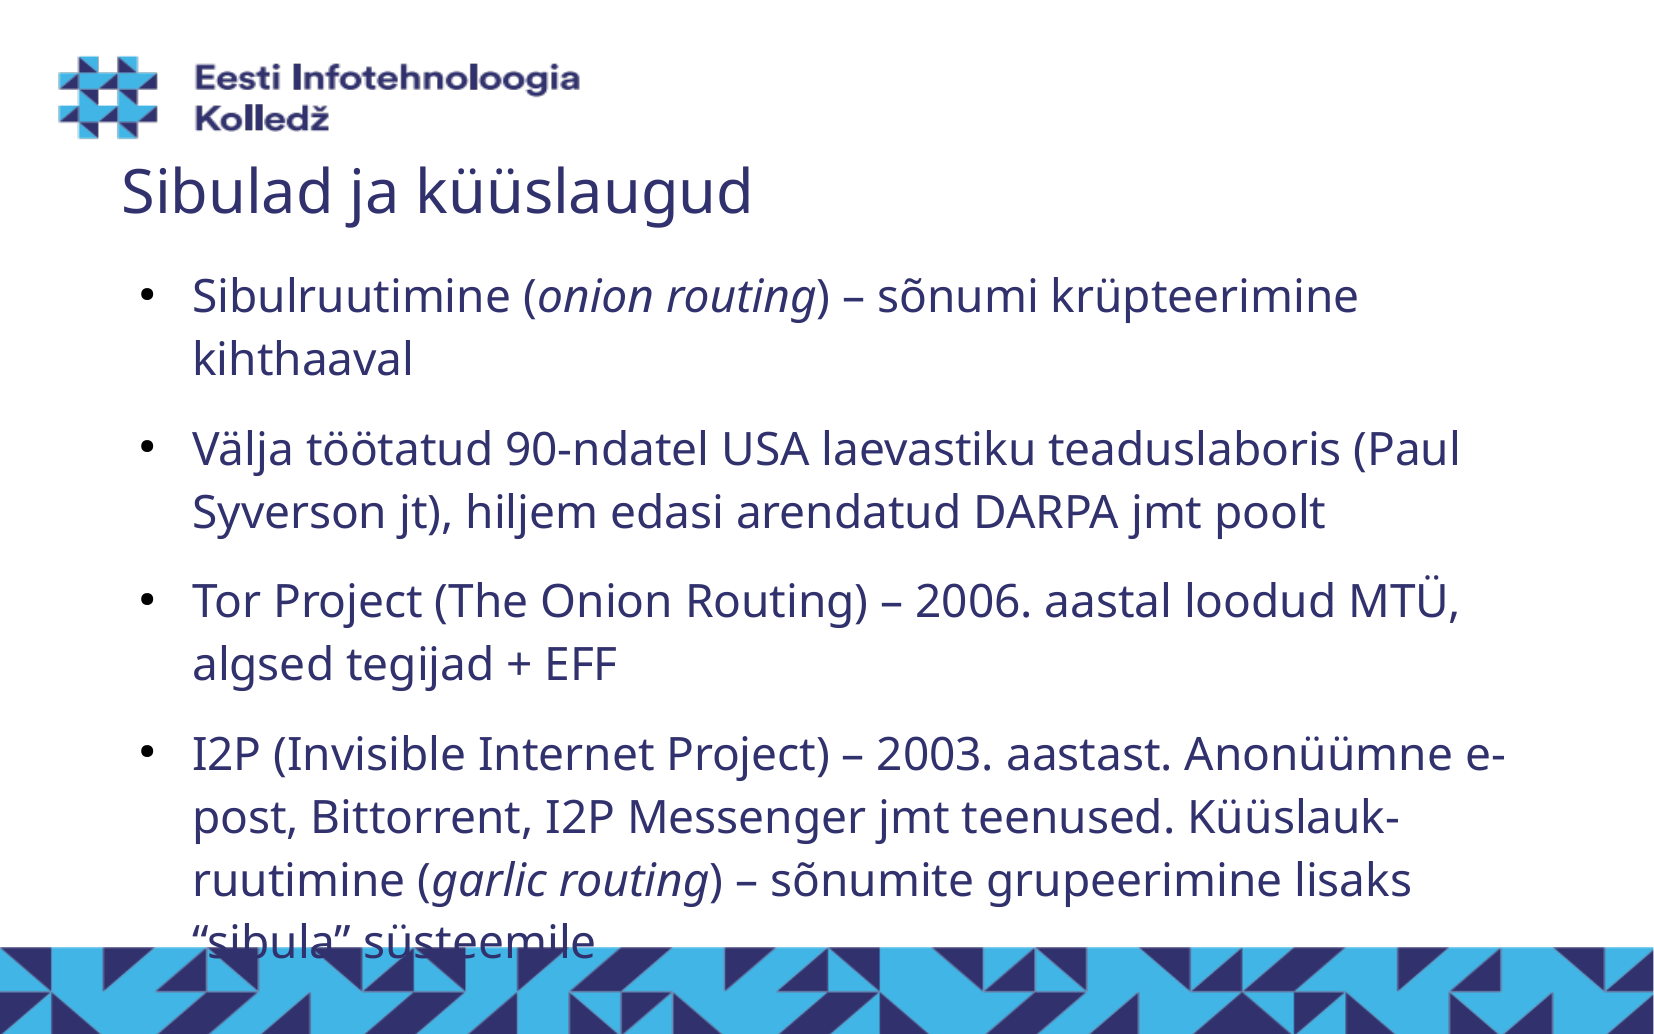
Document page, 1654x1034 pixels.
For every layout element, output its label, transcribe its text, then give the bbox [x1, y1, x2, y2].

list Sibulruutimine (onion routing) – sõnumi krüpteerimine kihthaaval Välja töötatud 90-ndatel USA laevastiku teaduslaboris (Paul Syverson jt), hiljem edasi arendatud DARPA jmt poolt Tor Project (The Onion Routing) – 2006. aastal loodud MTÜ, algsed tegijad + EFF I2P (Invisible Internet Project) – 2003. aastast. Anonüümne e-post, Bittorrent, I2P Messenger jmt teenused. Küüslauk-ruutimine (garlic routing) – sõnumite grupeerimine lisaks “sibula” süsteemile [121, 263, 1534, 939]
title Sibulad ja küüslaugud [121, 103, 1534, 263]
